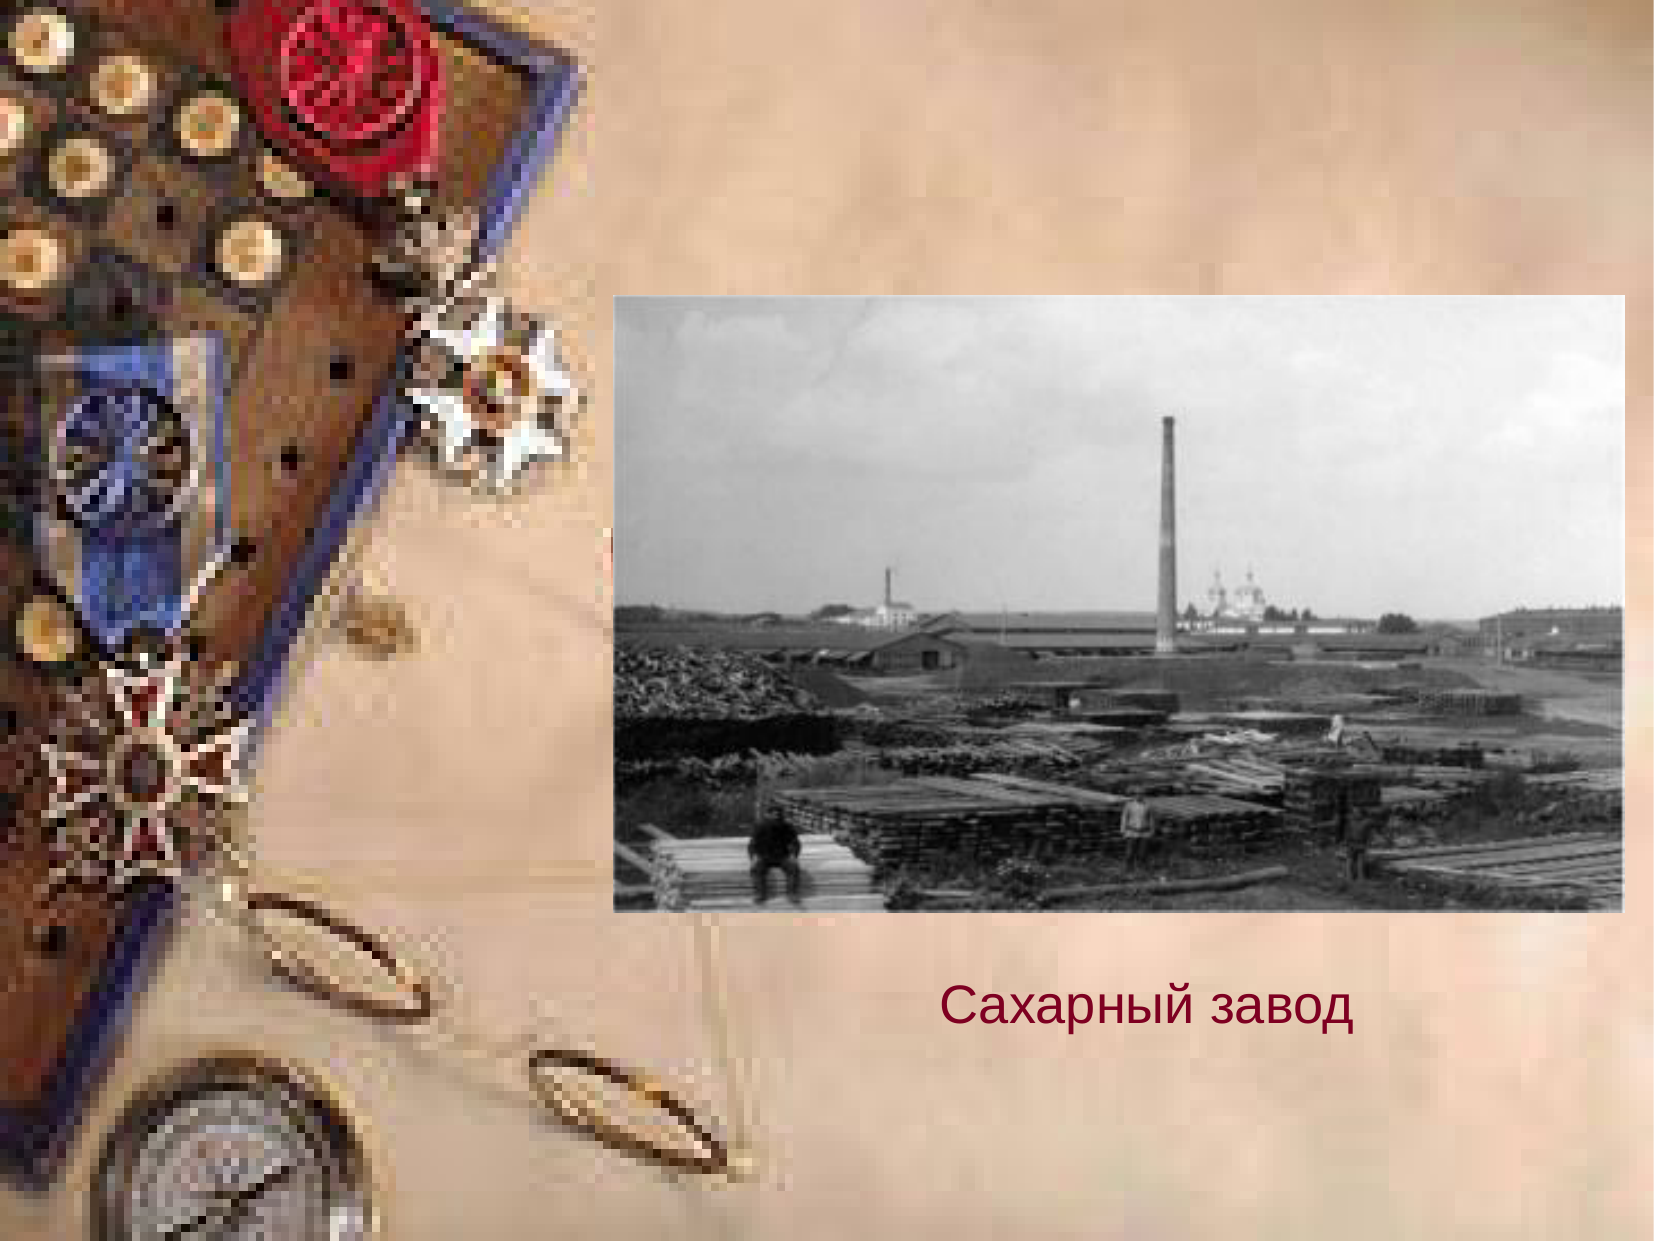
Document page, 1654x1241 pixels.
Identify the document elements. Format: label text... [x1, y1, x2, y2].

picture [0, 0, 1654, 1241]
list Сахарный завод [868, 974, 1595, 1241]
